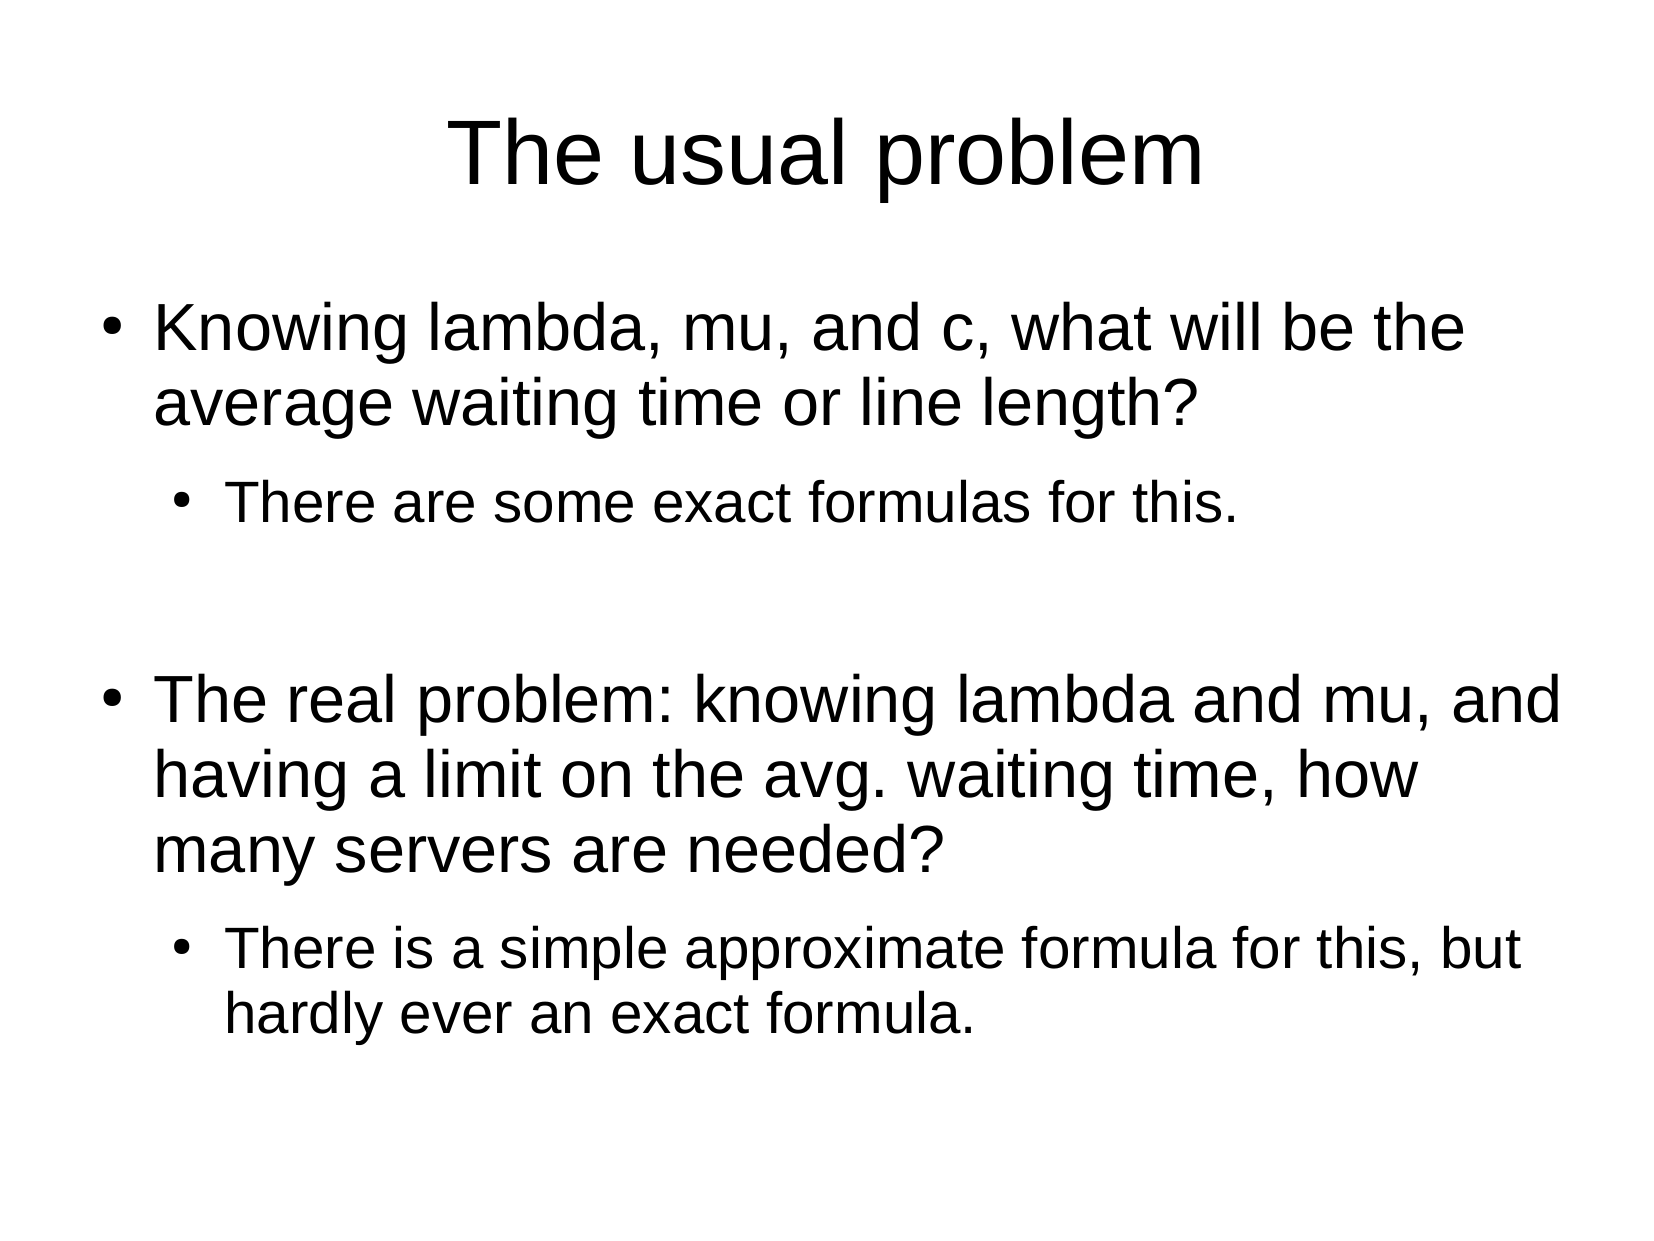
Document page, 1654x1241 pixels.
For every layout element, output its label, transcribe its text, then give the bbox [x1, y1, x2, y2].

list Knowing lambda, mu, and c, what will be the average waiting time or line length? There are some exact formulas for this. The real problem: knowing lambda and mu, and having a limit on the avg. waiting time, how many servers are needed? There is a simple approximate formula for this, but hardly ever an exact formula. [82, 290, 1571, 1109]
title The usual problem [82, 56, 1571, 250]
